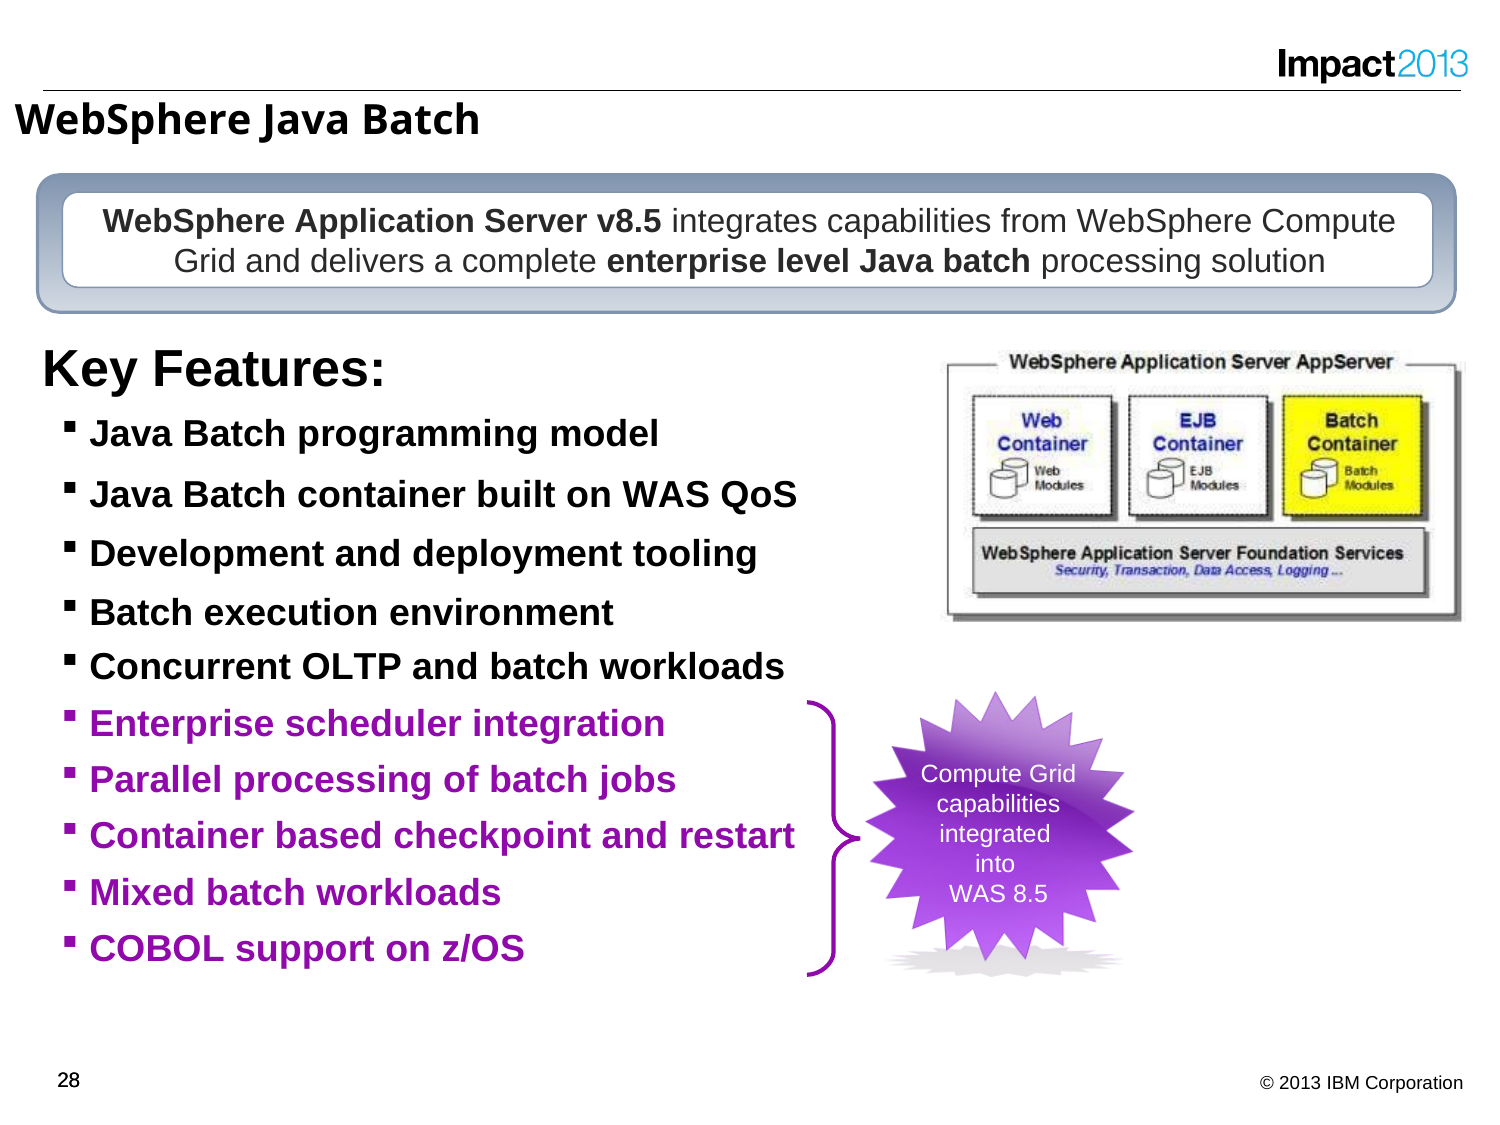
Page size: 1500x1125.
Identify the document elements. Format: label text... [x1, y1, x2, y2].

text_box WebSphere Application Server v8.5 integrates capabilities from WebSphere Compute Grid and delivers a complete enterprise level Java batch processing solution [75, 192, 1426, 288]
picture [940, 350, 1466, 625]
text_box Key Features: Java Batch programming model Java Batch container built on WAS QoS Development and deployment tooling Batch execution environment Concurrent OLTP and batch workloads Enterprise scheduler integration Parallel processing of batch jobs Container based checkpoint and restart Mixed batch workloads COBOL support on z/OS [42, 328, 893, 1031]
picture [1279, 49, 1468, 84]
picture [1420, 52, 1432, 74]
picture [865, 691, 1135, 977]
text_box Compute Grid capabilities integrated into WAS 8.5 [905, 750, 1092, 916]
text_box WebSphere Java Batch [0, 84, 1500, 151]
text_box [37, 174, 1456, 313]
